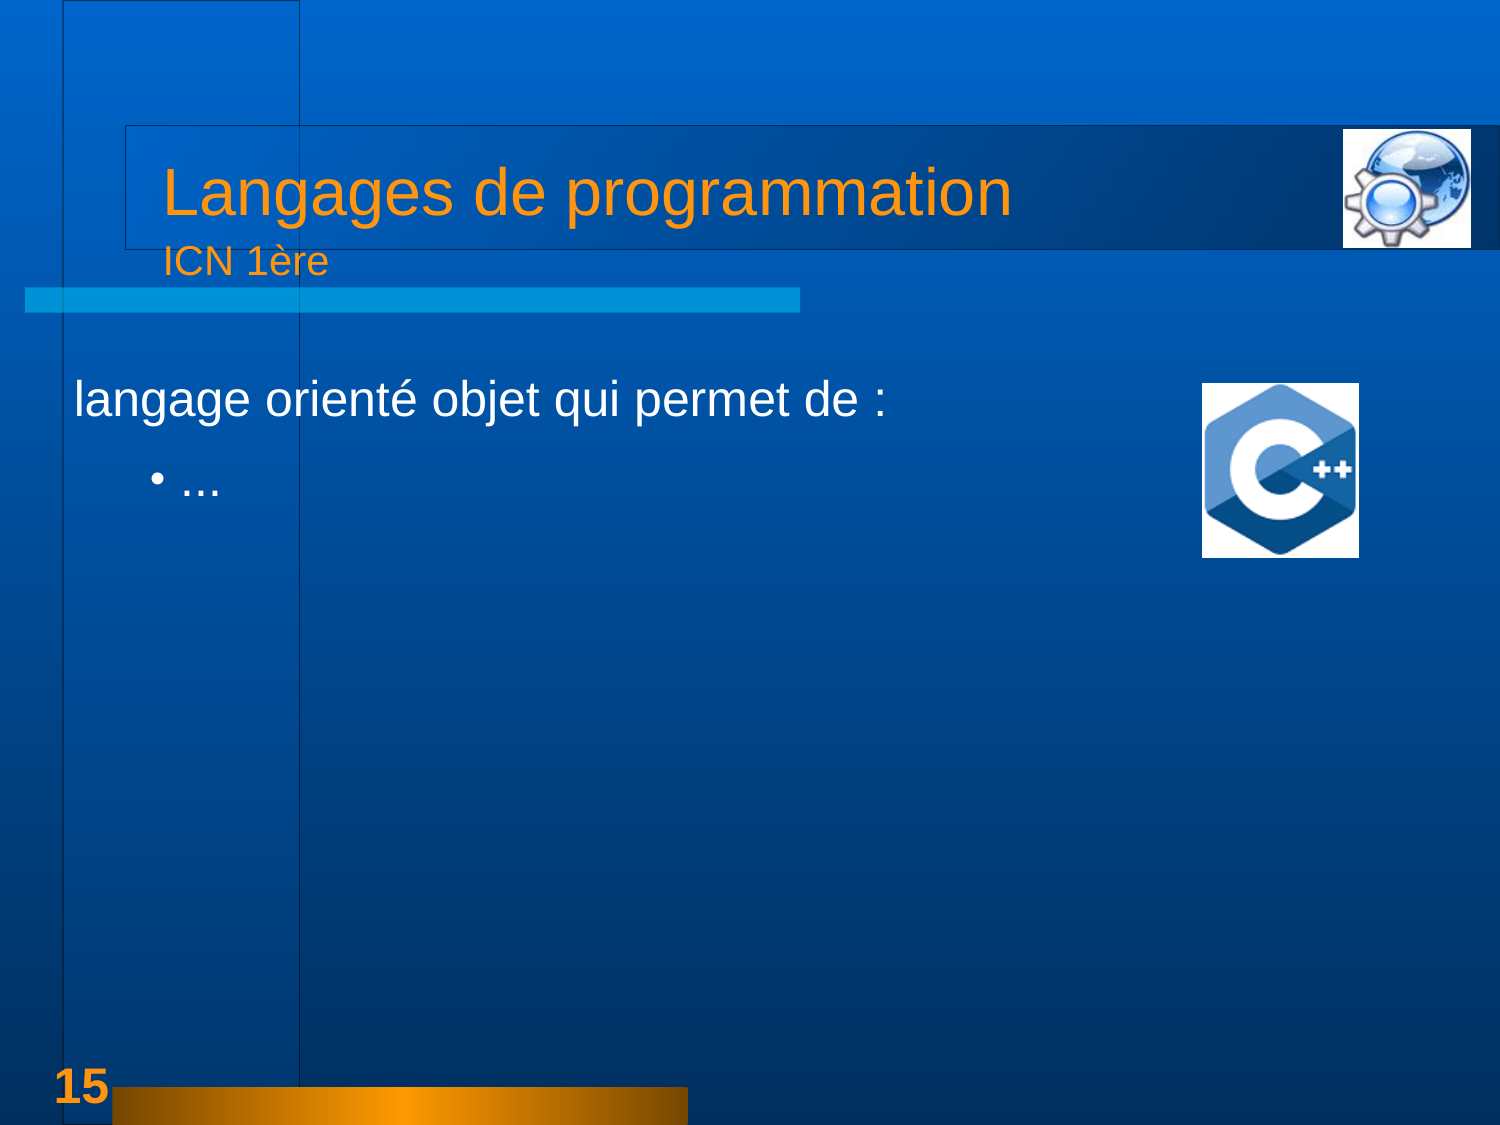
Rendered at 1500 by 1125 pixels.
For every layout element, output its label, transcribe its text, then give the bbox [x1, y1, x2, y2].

picture [1343, 129, 1471, 248]
text_box langage orienté objet qui permet de : ... [59, 364, 1388, 1046]
picture [1202, 383, 1359, 558]
